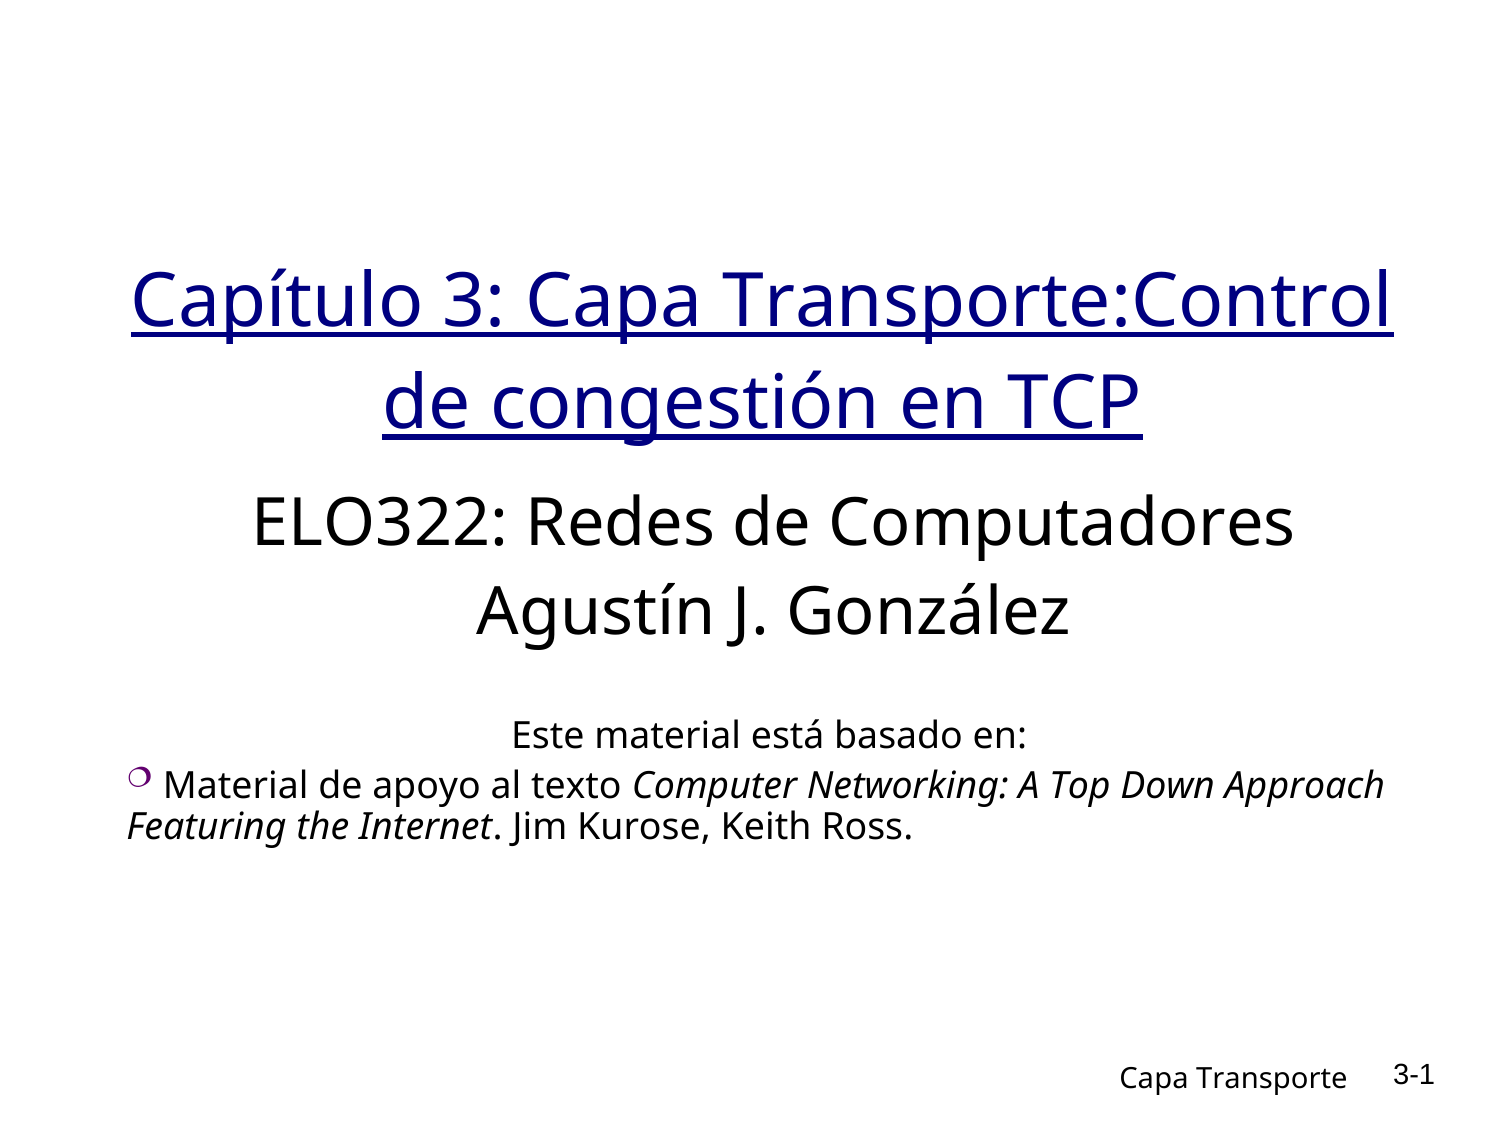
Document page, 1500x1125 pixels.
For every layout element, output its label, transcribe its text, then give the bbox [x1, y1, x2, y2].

subtitle ELO322: Redes de Computadores Agustín J. González Este material está basado en: Material de apoyo al texto Computer Networking: A Top Down Approach Featuring the Internet. Jim Kurose, Keith Ross. [36, 479, 1437, 1038]
title Capítulo 3: Capa Transporte:Control de congestión en TCP [62, 227, 1463, 469]
